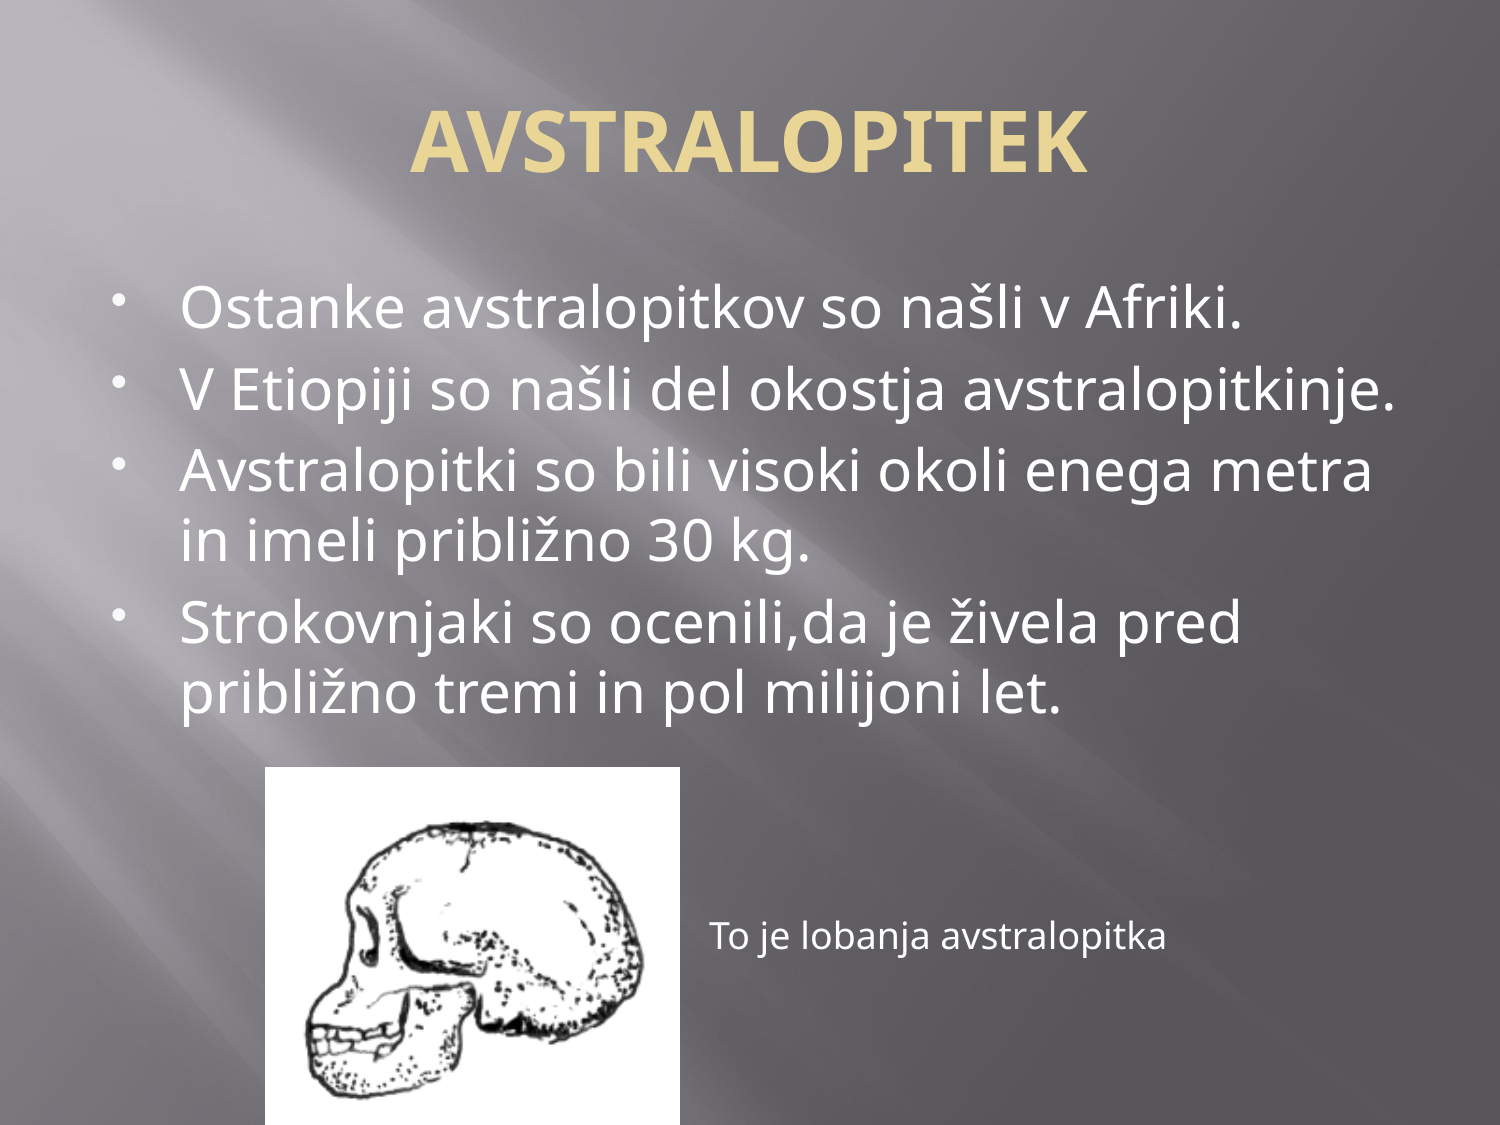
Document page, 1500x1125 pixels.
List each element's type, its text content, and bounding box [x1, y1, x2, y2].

text_box To je lobanja avstralopitka [694, 904, 1183, 1010]
list Ostanke avstralopitkov so našli v Afriki. V Etiopiji so našli del okostja avstralopitkinje. Avstralopitki so bili visoki okoli enega metra in imeli približno 30 kg. Strokovnjaki so ocenili,da je živela pred približno tremi in pol milijoni let. [75, 262, 1425, 1035]
picture [0, 0, 1500, 1125]
title AVSTRALOPITEK [75, 45, 1425, 233]
